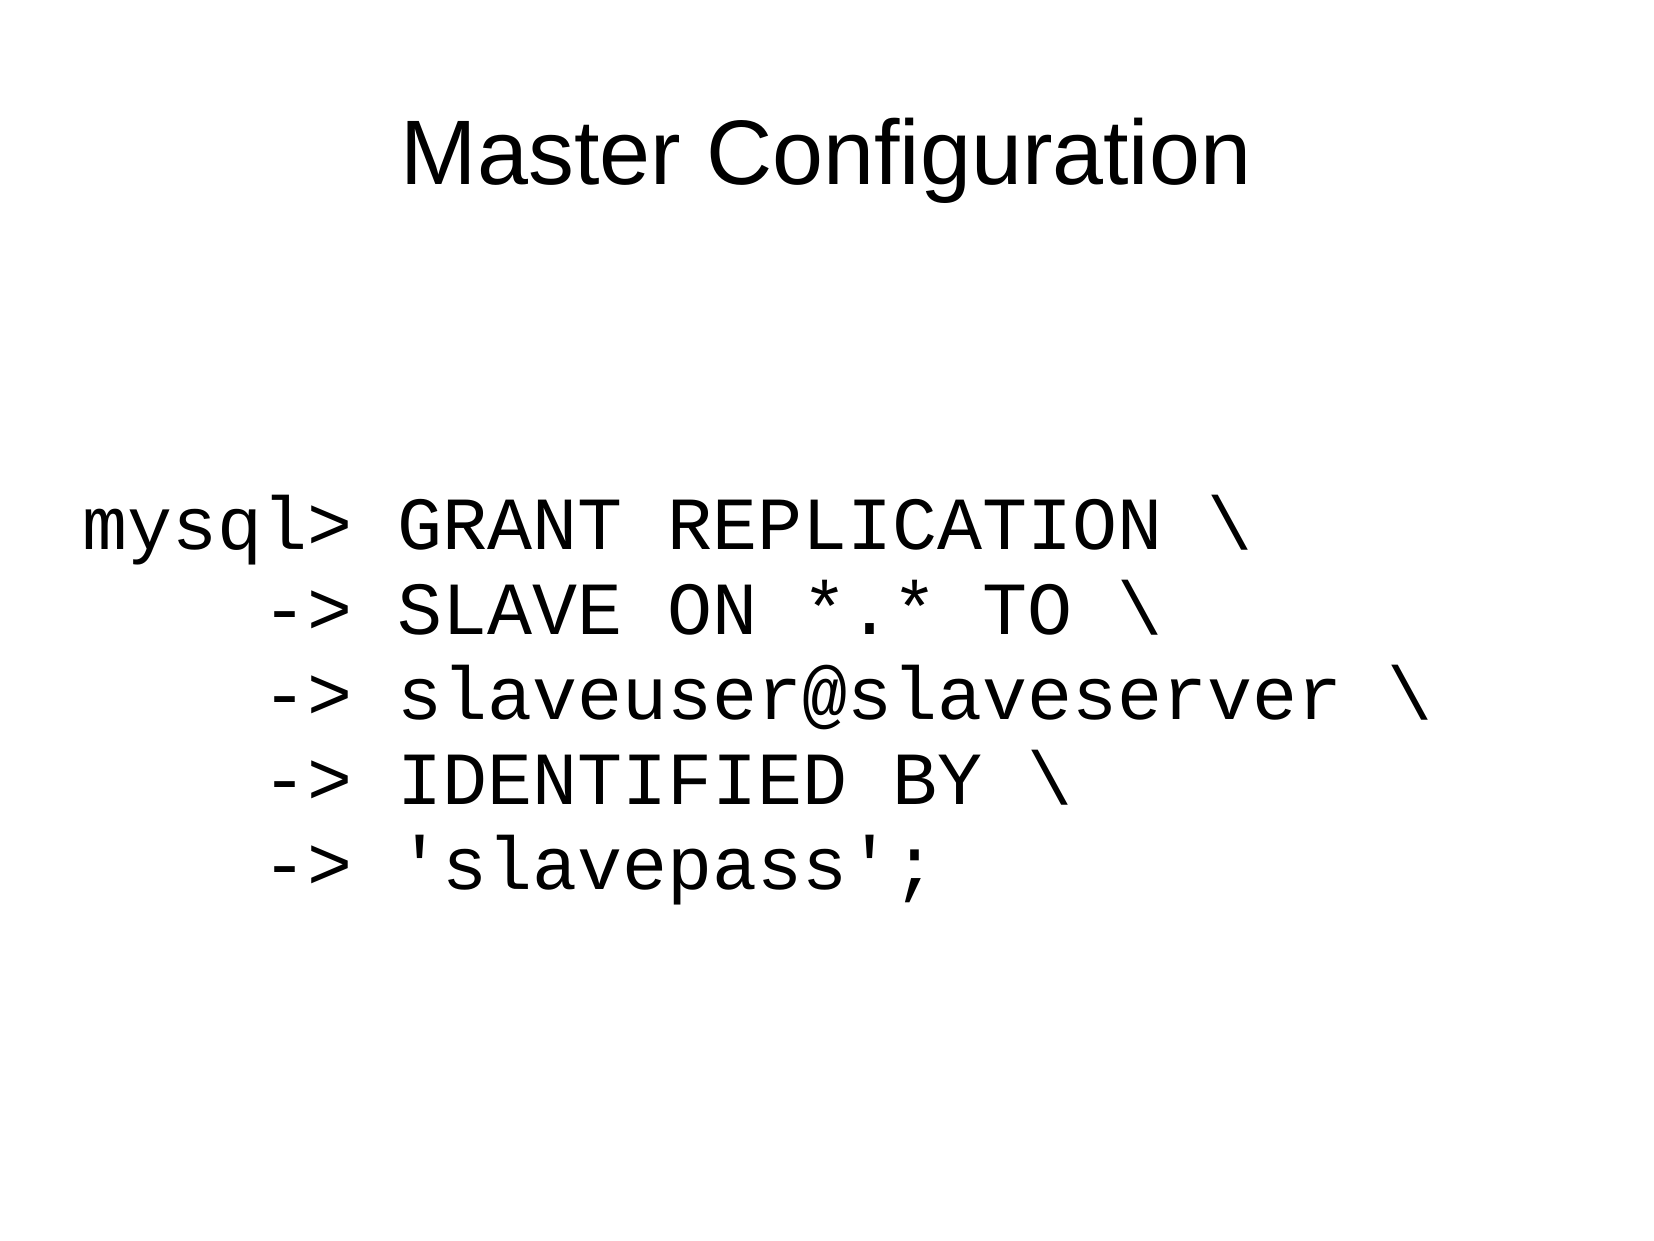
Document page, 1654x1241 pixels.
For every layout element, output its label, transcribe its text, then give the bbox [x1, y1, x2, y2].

title Master Configuration [82, 49, 1571, 257]
subtitle mysql> GRANT REPLICATION \ -> SLAVE ON *.* TO \ -> slaveuser@slaveserver \ -> IDENTIFIED BY \ -> 'slavepass'; [82, 290, 1571, 1109]
